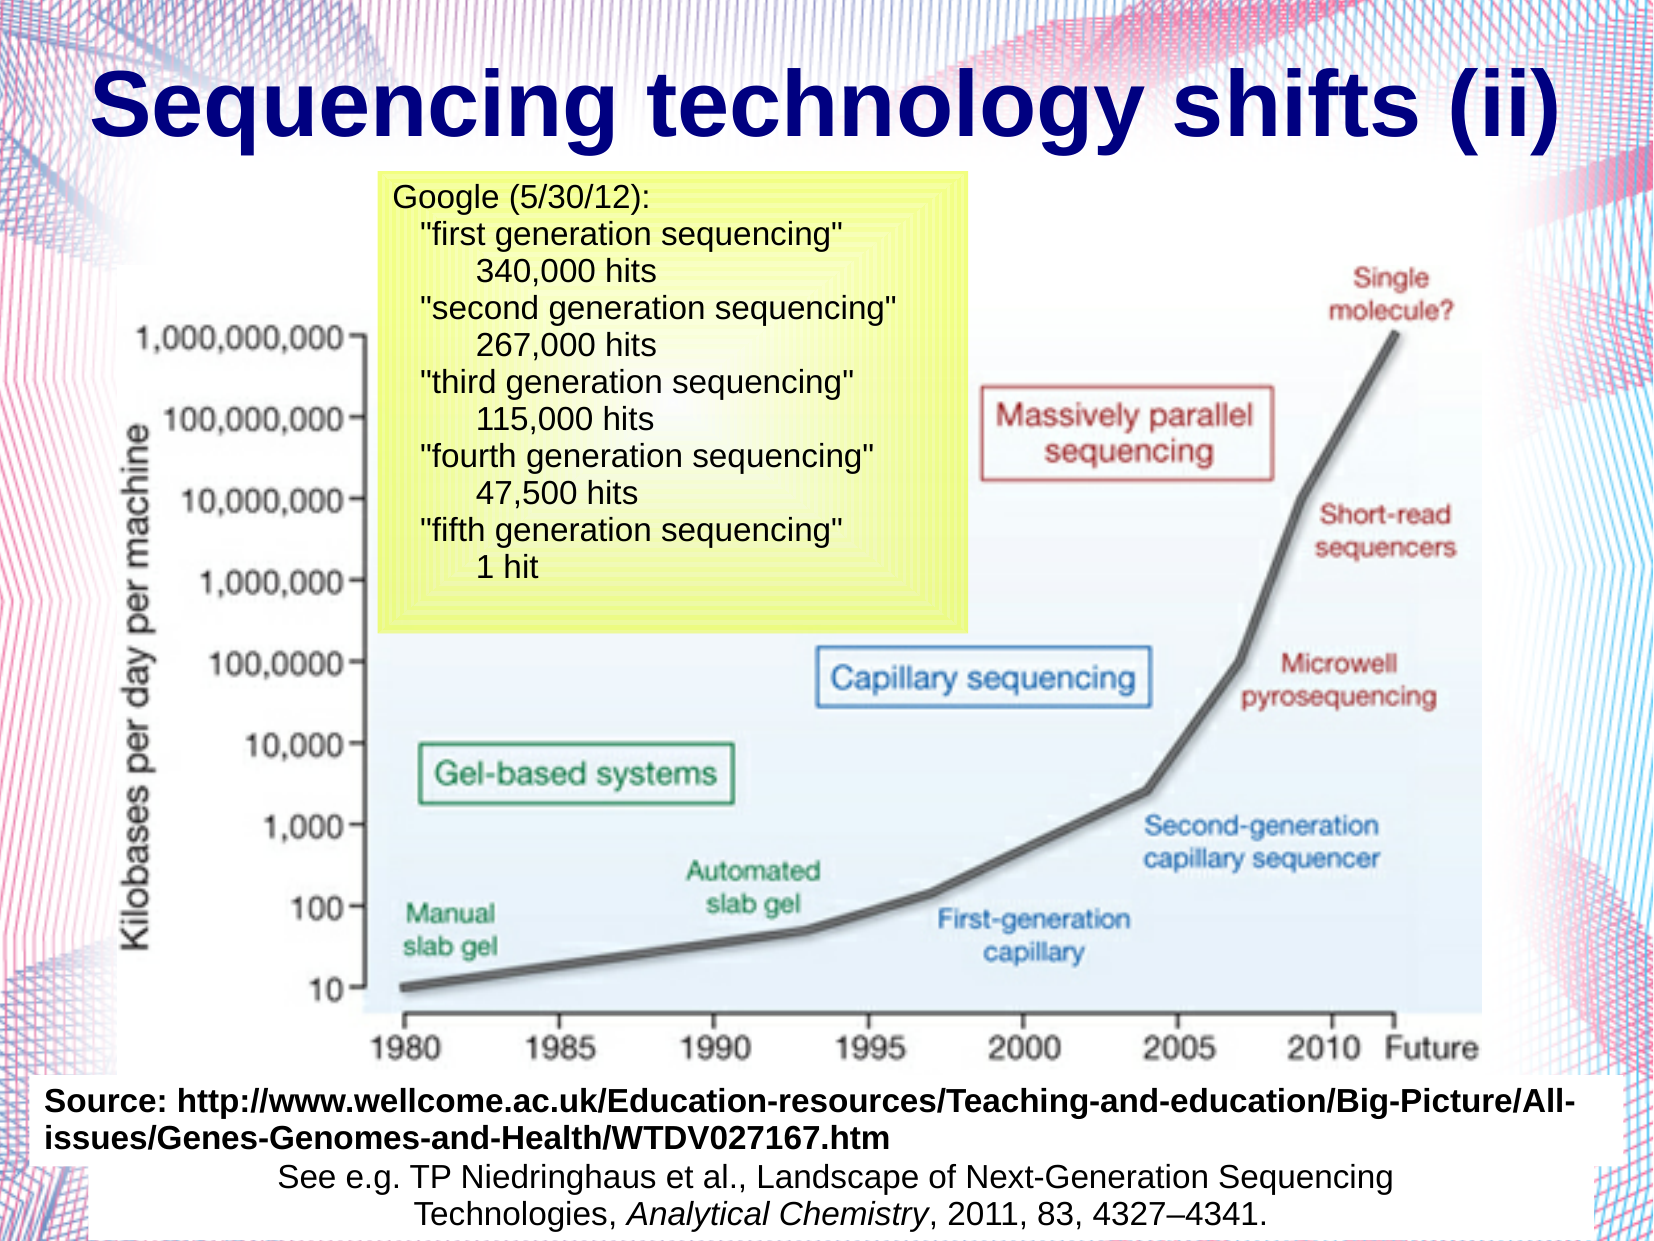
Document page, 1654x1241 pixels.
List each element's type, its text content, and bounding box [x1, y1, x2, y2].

picture [0, 0, 1654, 1241]
text_box See e.g. TP Niedringhaus et al., Landscape of Next-Generation Sequencing Technologies, Analytical Chemistry, 2011, 83, 4327–4341. [88, 1151, 1594, 1241]
title Sequencing technology shifts (ii) [82, 25, 1571, 184]
text_box Google (5/30/12): "first generation sequencing" 340,000 hits "second generation sequencing" 267,000 hits "third generation sequencing" 115,000 hits "fourth generation sequencing" 47,500 hits "fifth generation sequencing" 1 hit [377, 171, 969, 634]
text_box Source: http://www.wellcome.ac.uk/Education-resources/Teaching-and-education/Big-Picture/All-issues/Genes-Genomes-and-Health/WTDV027167.htm [29, 1075, 1624, 1167]
